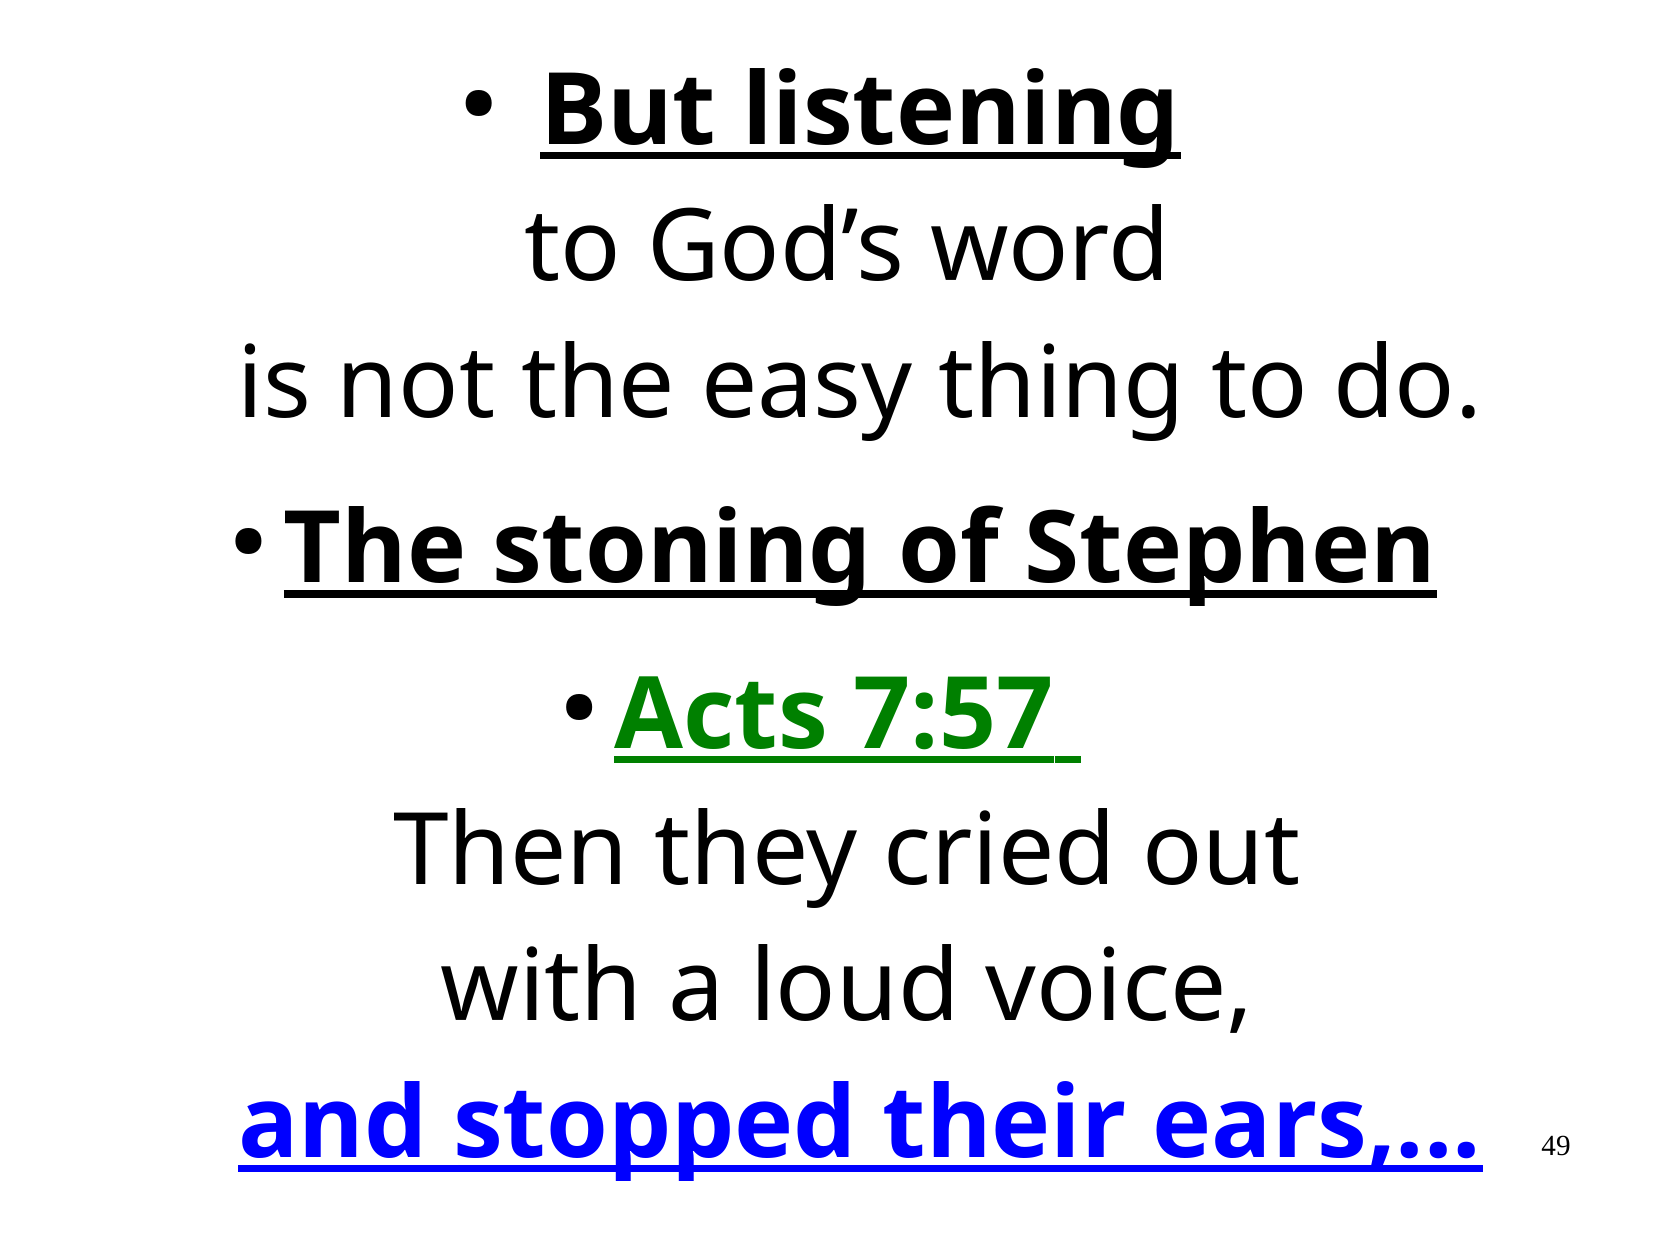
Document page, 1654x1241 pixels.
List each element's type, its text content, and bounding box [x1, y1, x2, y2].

list But listening to God’s word is not the easy thing to do. The stoning of Stephen Acts 7:57 Then they cried out with a loud voice, and stopped their ears,... [37, 37, 1613, 1238]
